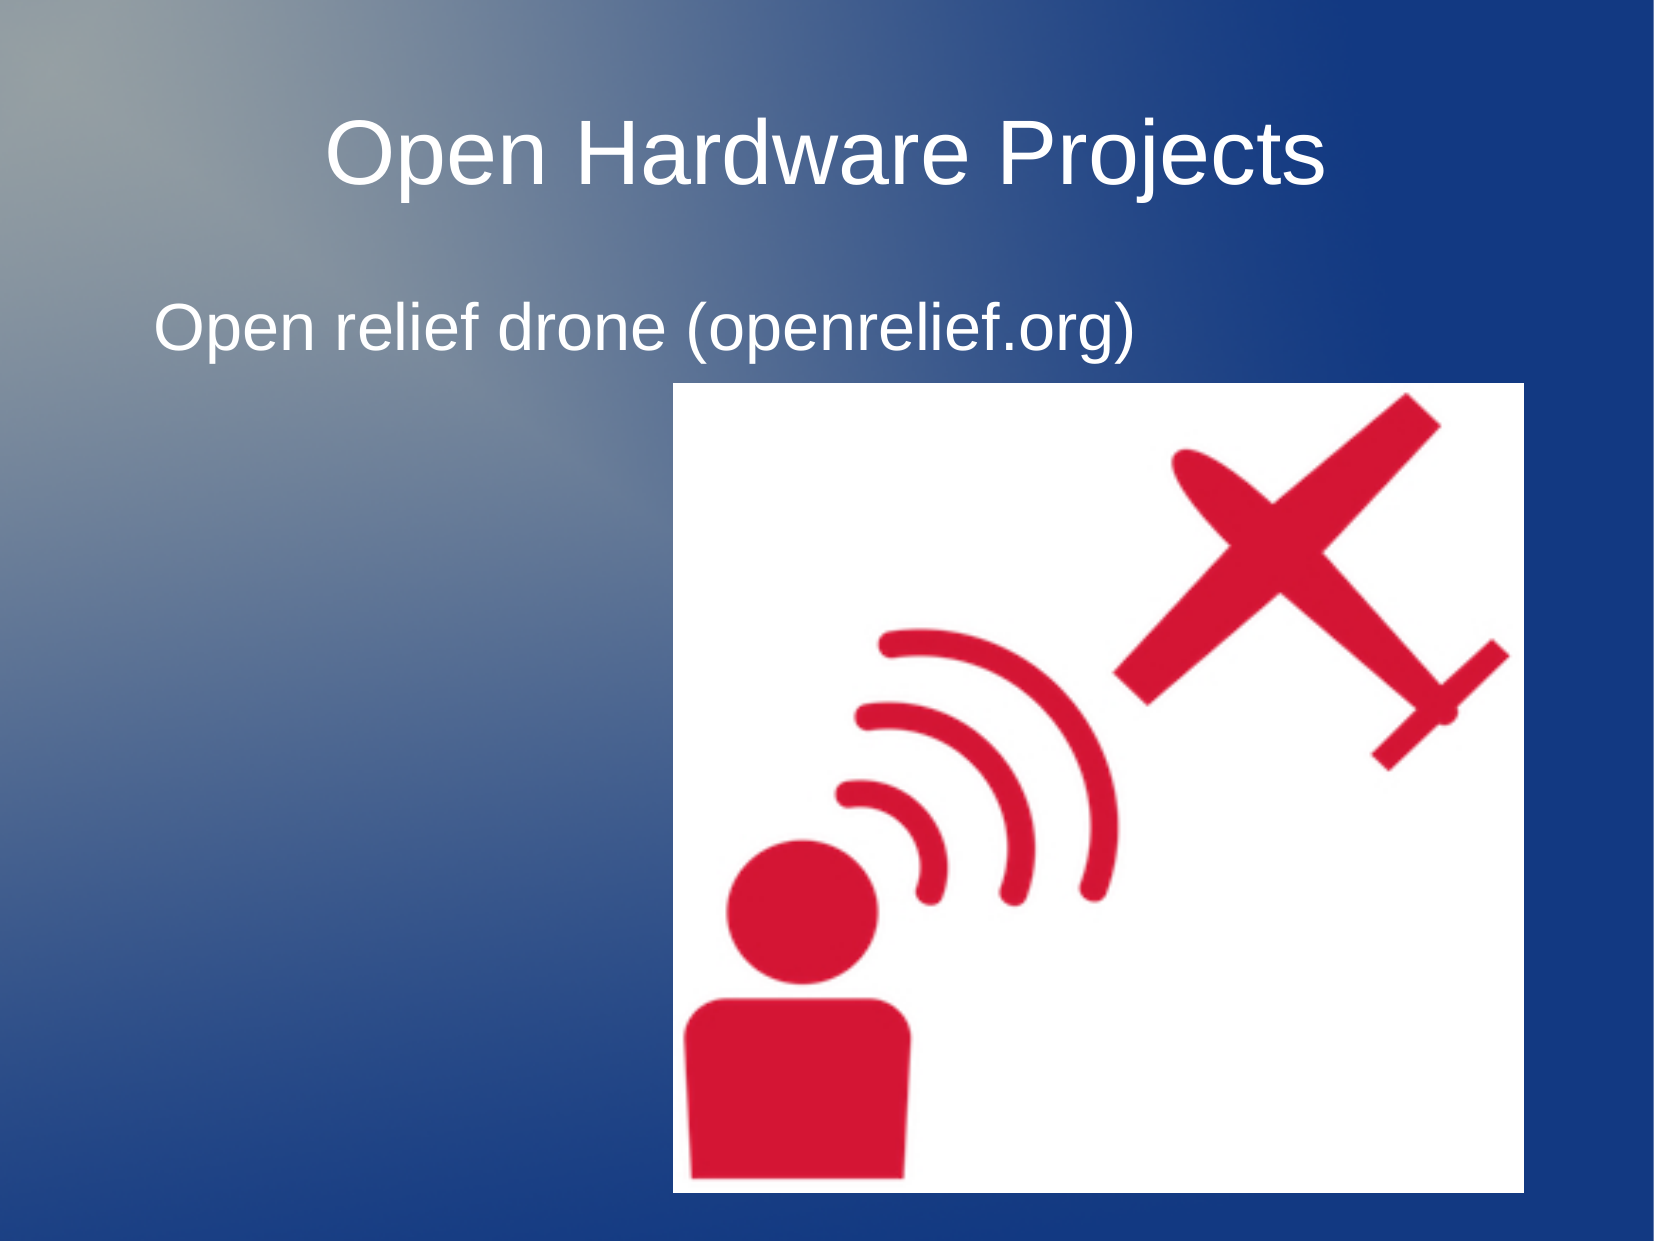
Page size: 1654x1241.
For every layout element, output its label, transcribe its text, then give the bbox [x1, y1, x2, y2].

list Open relief drone (openrelief.org) [82, 290, 1571, 1109]
title Open Hardware Projects [82, 49, 1571, 257]
picture [0, 0, 1654, 1241]
